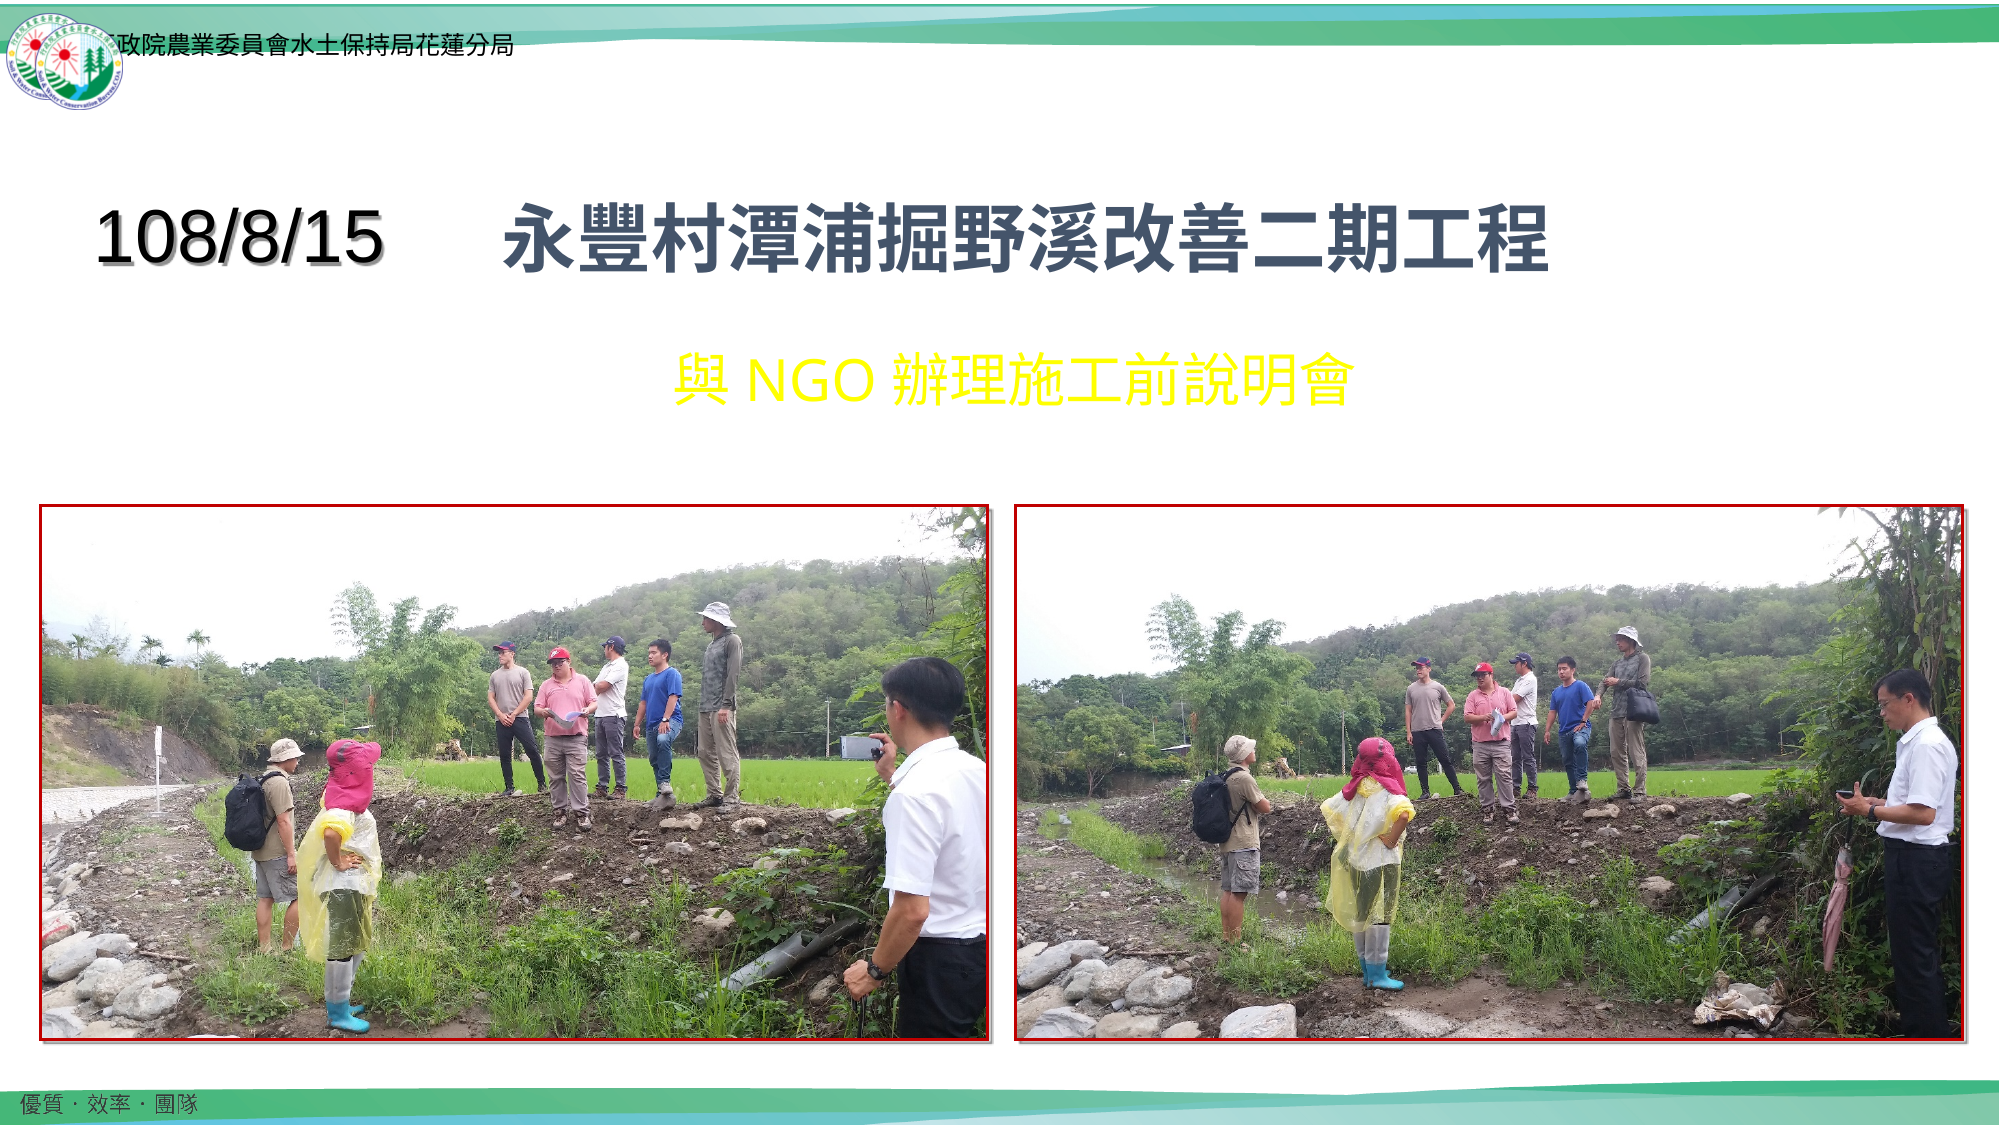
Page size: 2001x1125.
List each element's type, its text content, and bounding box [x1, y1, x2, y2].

list 108/8/15 [78, 179, 1225, 795]
text_box 與NGO辦理施工前說明會 [657, 335, 1458, 421]
text_box 永豐村潭浦掘野溪改善二期工程 [1225, 180, 1624, 293]
picture [0, 4, 1999, 1125]
